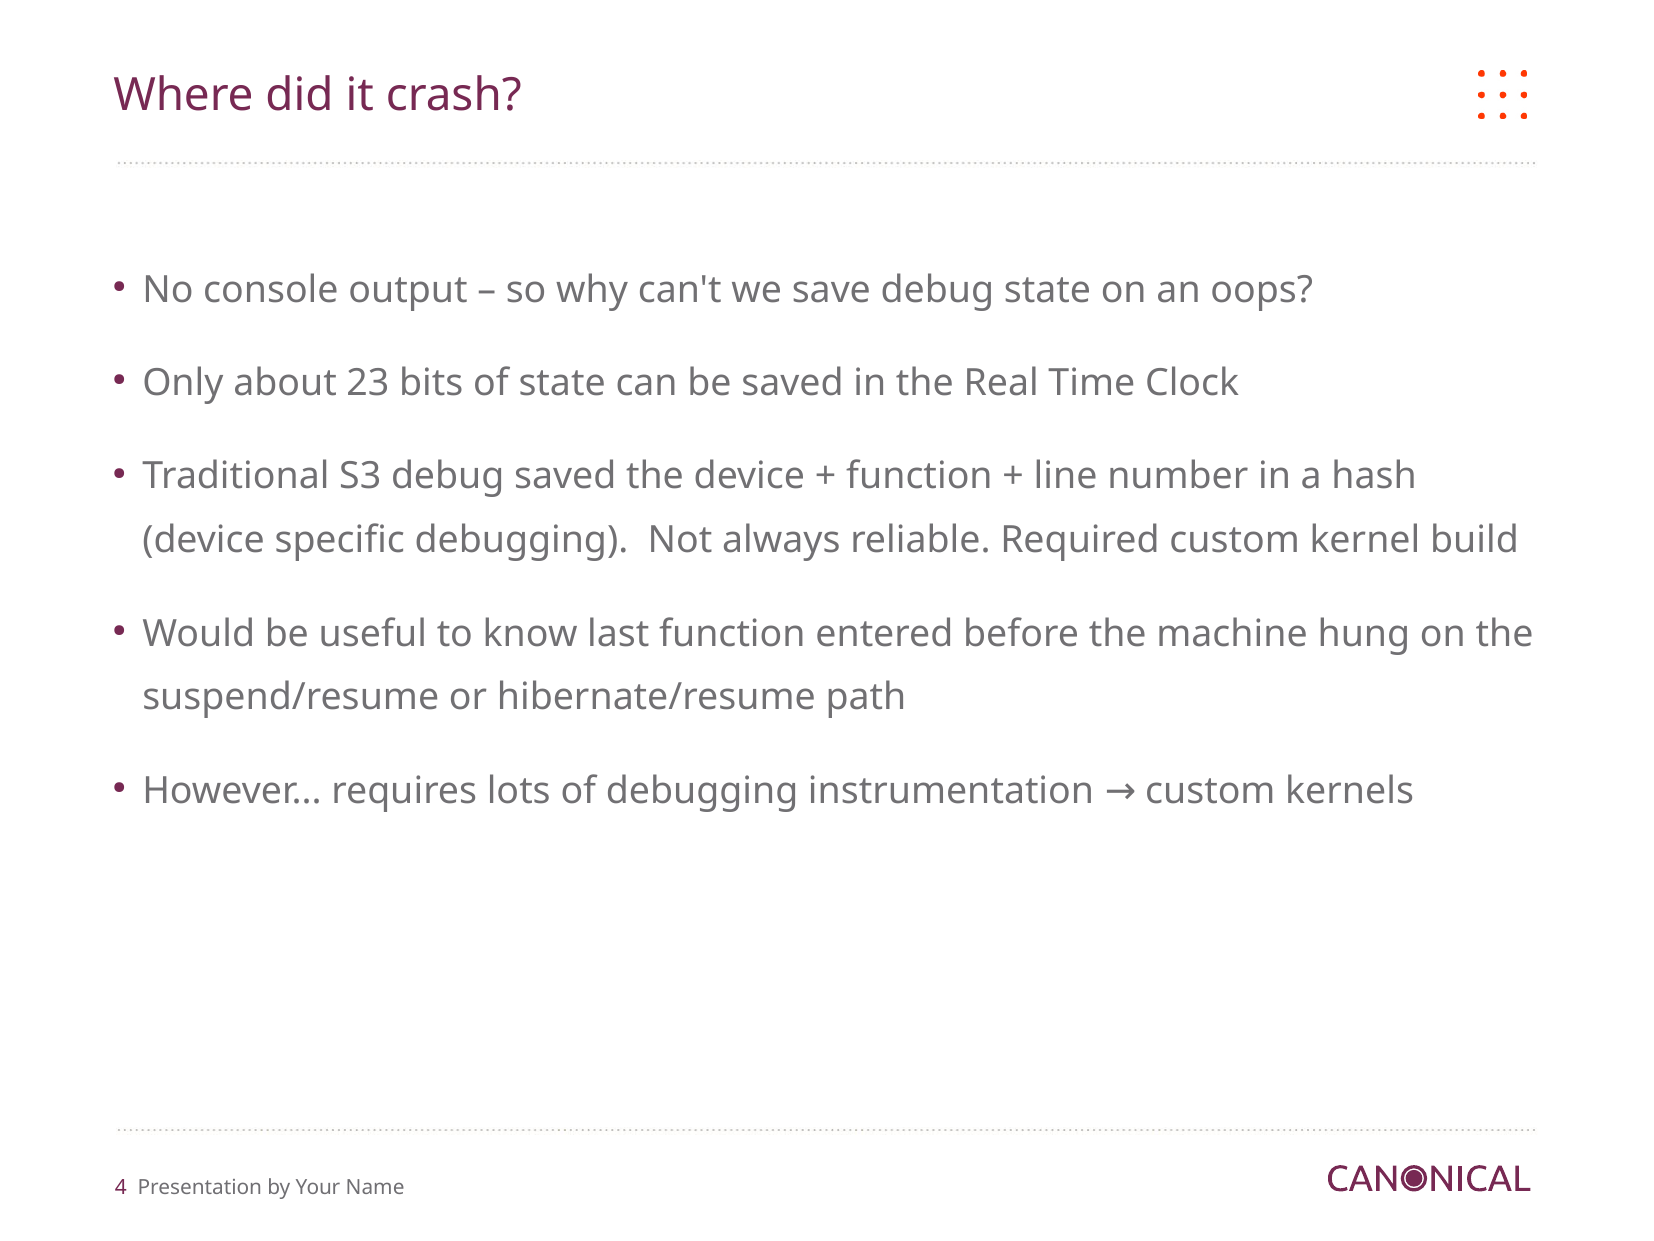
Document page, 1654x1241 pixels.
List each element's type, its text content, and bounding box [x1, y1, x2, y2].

picture [116, 160, 1539, 168]
picture [1478, 70, 1527, 119]
text_box No console output – so why can't we save debug state on an oops? Only about 23 bits of state can be saved in the Real Time Clock Traditional S3 debug saved the device + function + line number in a hash (device specific debugging). Not always reliable. Required custom kernel build Would be useful to know last function entered before the machine hung on the suspend/resume or hibernate/resume path However... requires lots of debugging instrumentation → custom kernels [97, 242, 1552, 1032]
picture [116, 1128, 1539, 1135]
title Where did it crash? [113, 64, 1382, 122]
